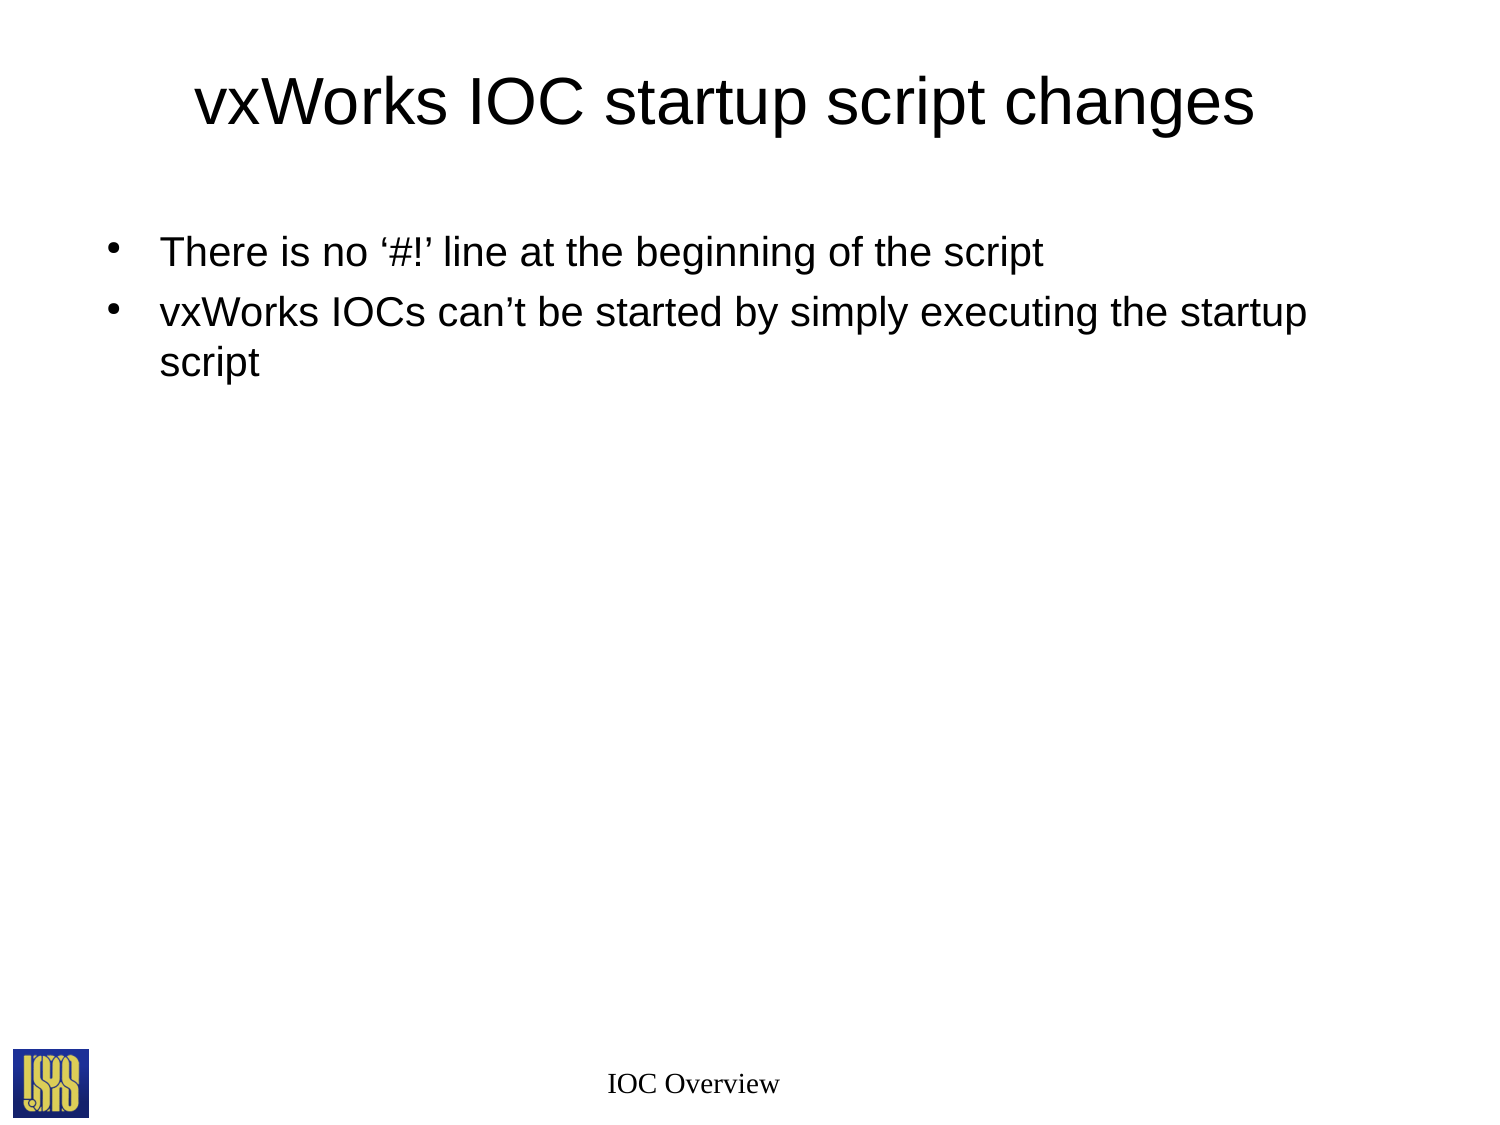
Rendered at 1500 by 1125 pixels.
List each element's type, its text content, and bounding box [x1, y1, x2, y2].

list There is no ‘#!’ line at the beginning of the script vxWorks IOCs can’t be started by simply executing the startup script [73, 216, 1424, 514]
picture [13, 1049, 89, 1118]
title vxWorks IOC startup script changes [55, 57, 1361, 146]
